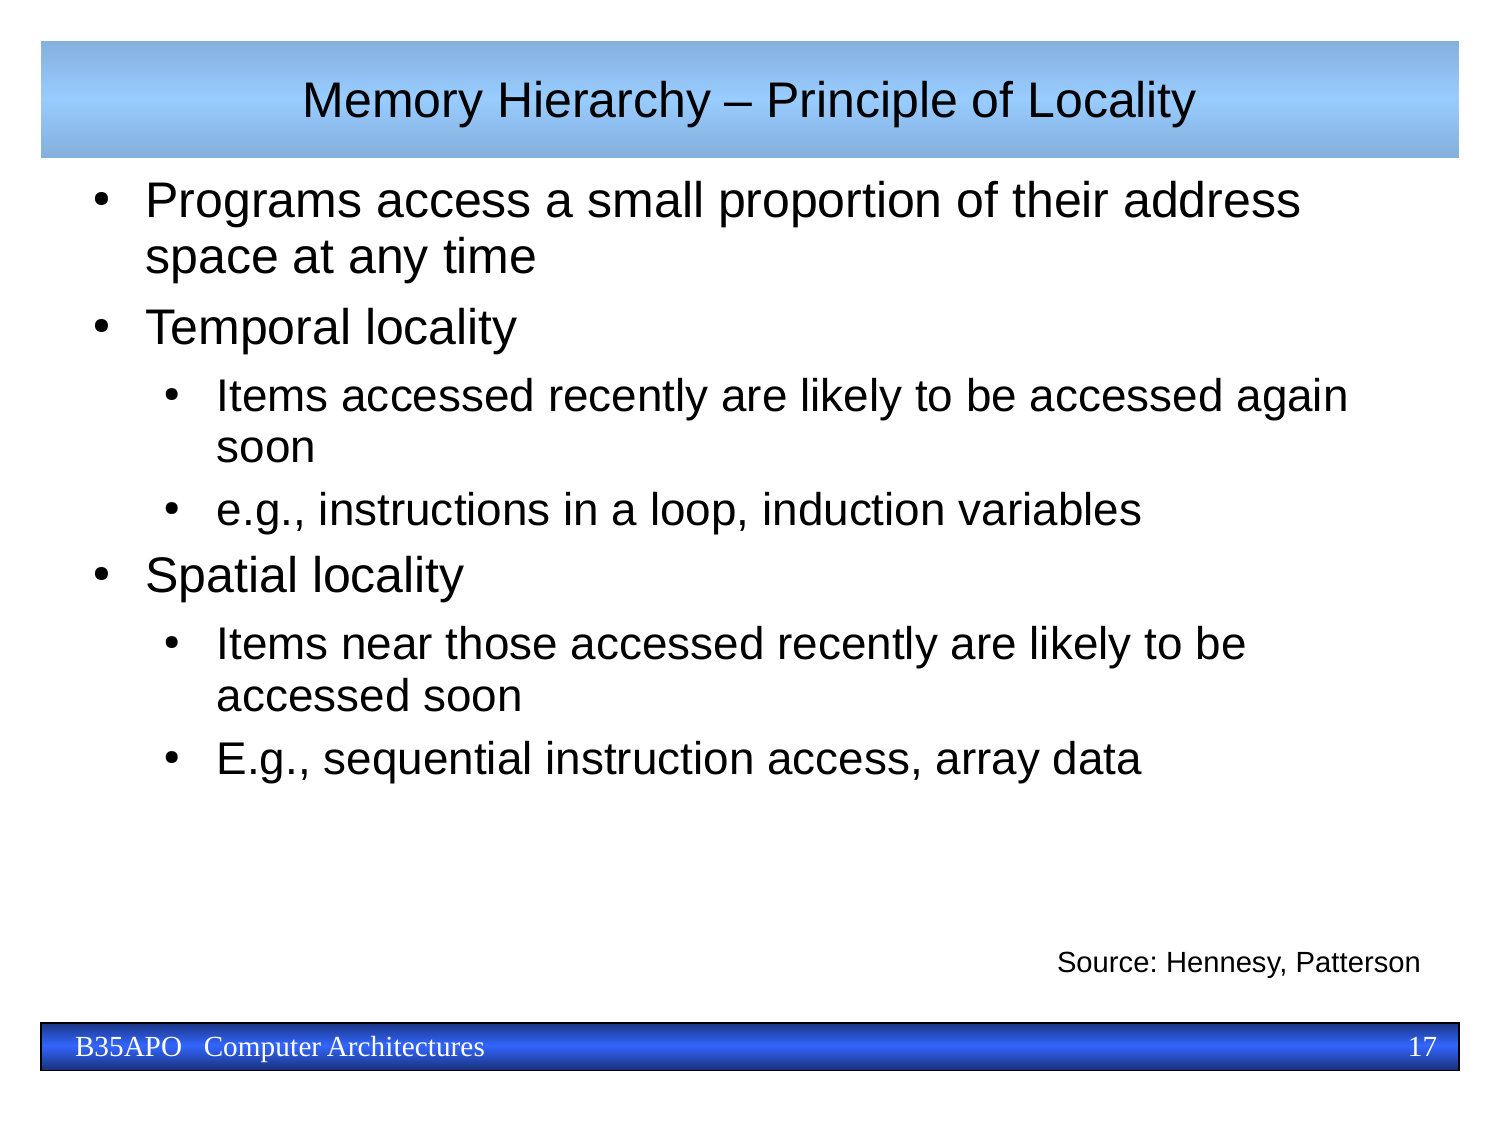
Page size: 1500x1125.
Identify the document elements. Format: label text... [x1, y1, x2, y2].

list Programs access a small proportion of their address space at any time Temporal locality Items accessed recently are likely to be accessed again soon e.g., instructions in a loop, induction variables Spatial locality Items near those accessed recently are likely to be accessed soon E.g., sequential instruction access, array data [75, 172, 1426, 916]
text_box Source: Hennesy, Patterson [1040, 937, 1450, 1013]
title Memory Hierarchy – Principle of Locality [41, 41, 1459, 158]
